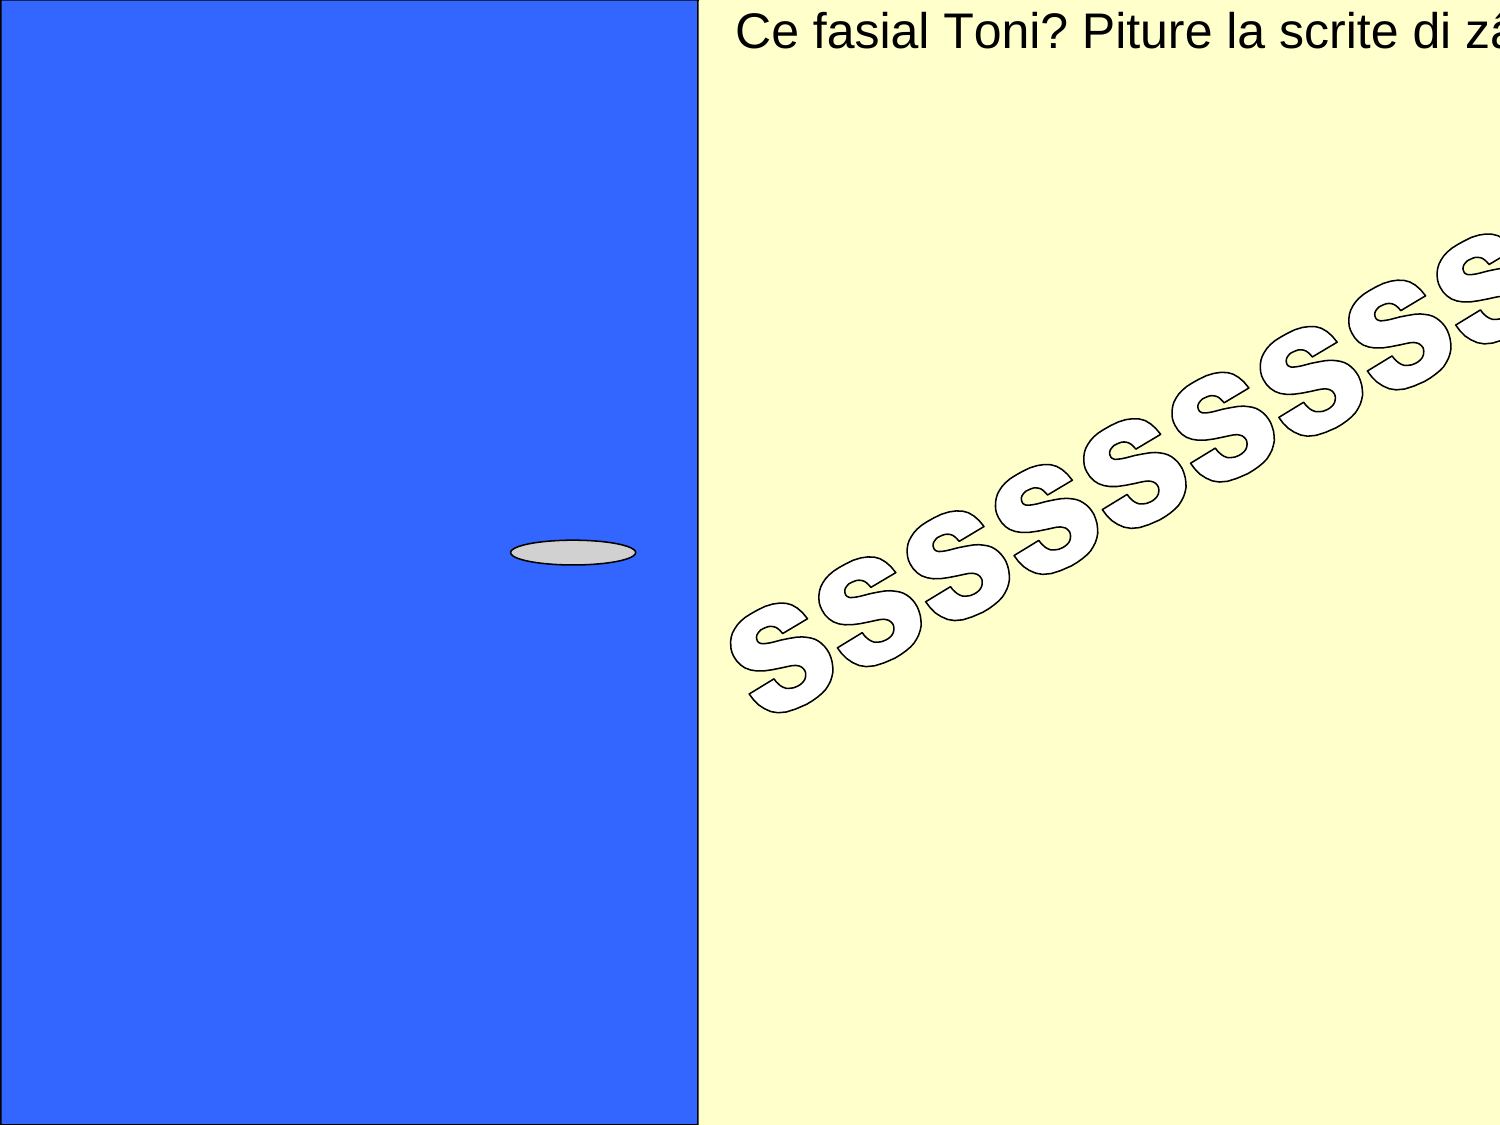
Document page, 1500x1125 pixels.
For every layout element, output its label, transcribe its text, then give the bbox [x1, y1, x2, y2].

text_box Ce fasial Toni? Piture la scrite di zâl. [720, 0, 1500, 155]
text_box [730, 603, 833, 713]
text_box [1455, 309, 1500, 344]
text_box [818, 556, 922, 667]
text_box [907, 510, 1010, 621]
text_box [1348, 280, 1451, 390]
text_box [0, 0, 698, 1125]
text_box [1083, 418, 1187, 529]
text_box [995, 464, 1098, 575]
text_box [1260, 326, 1363, 437]
text_box [1172, 372, 1275, 483]
text_box [1437, 234, 1500, 302]
